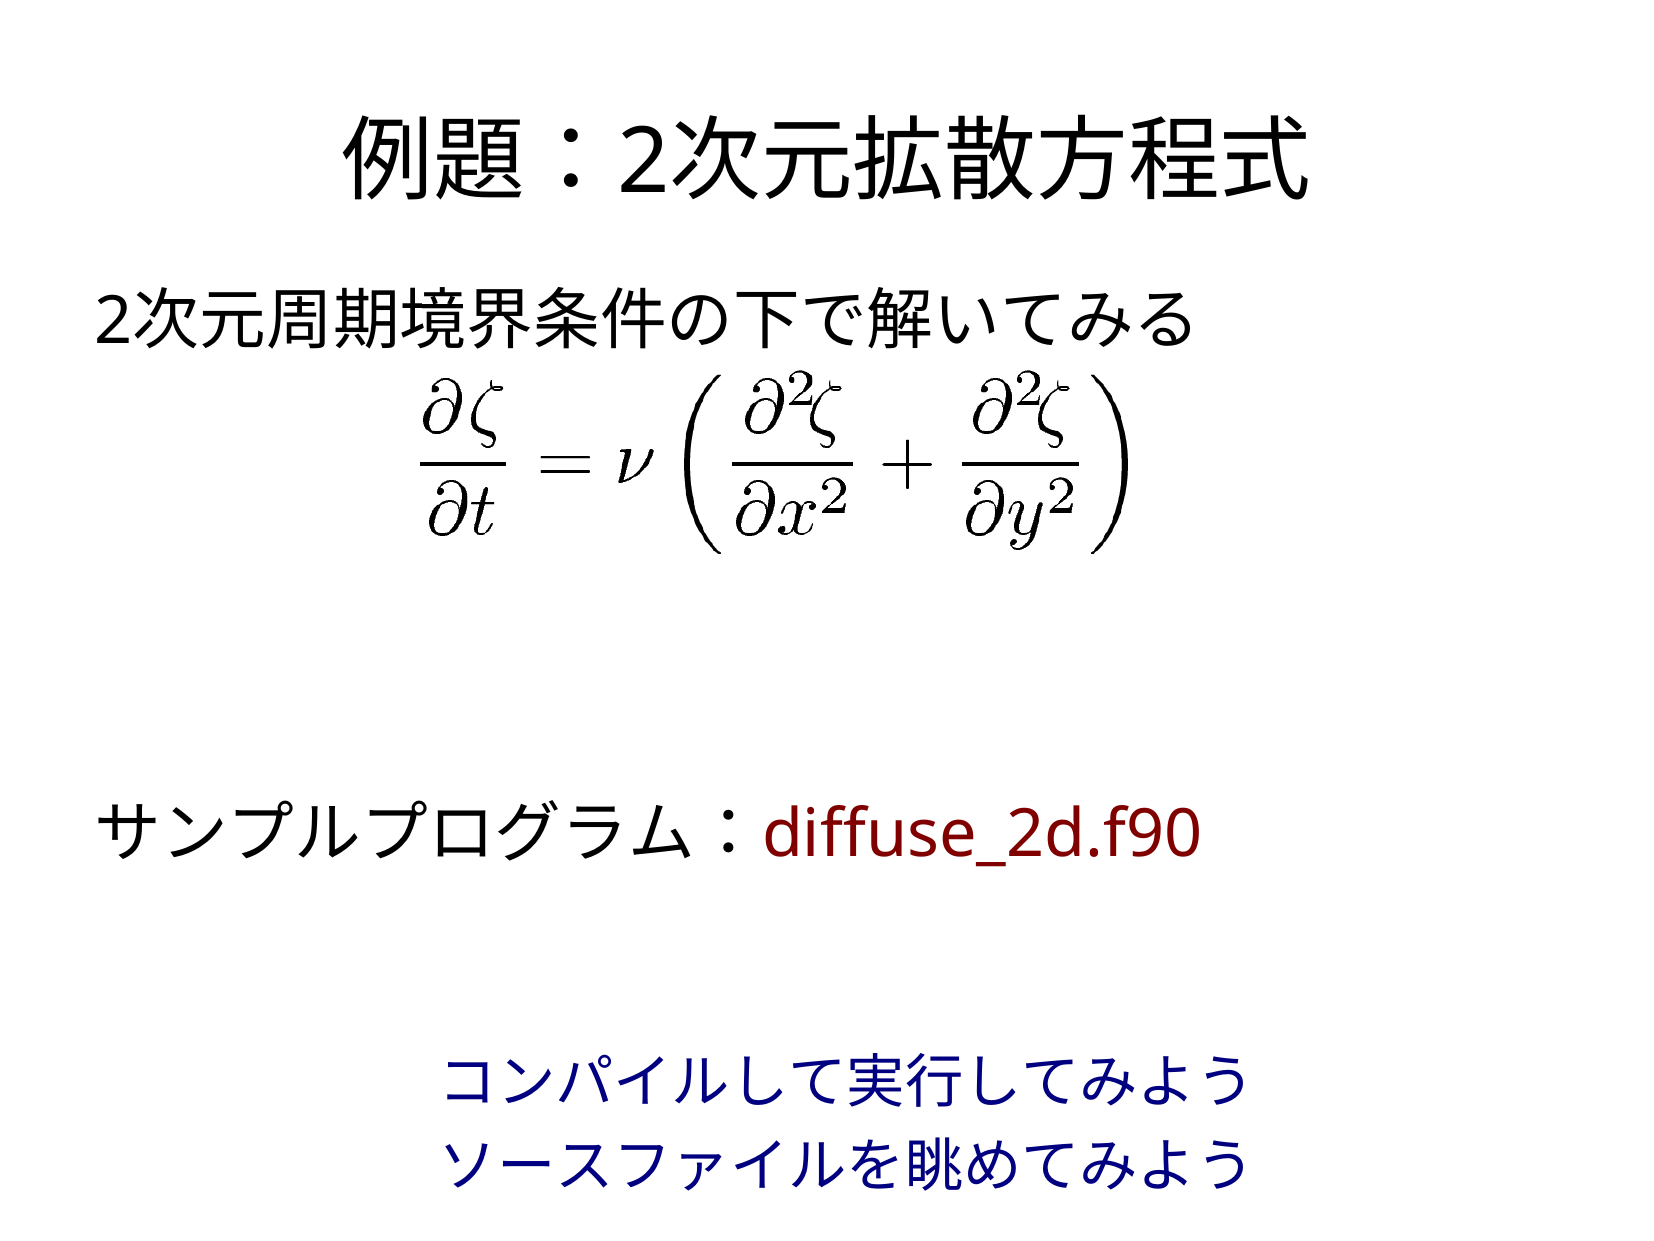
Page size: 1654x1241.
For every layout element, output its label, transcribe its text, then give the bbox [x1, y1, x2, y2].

title 例題：2次元拡散方程式 [82, 56, 1571, 250]
picture [413, 365, 1149, 562]
list 2次元周期境界条件の下で解いてみる サンプルプログラム：diffuse_2d.f90 コンパイルして実行してみよう ソースファイルを眺めてみよう [76, 265, 1565, 1128]
